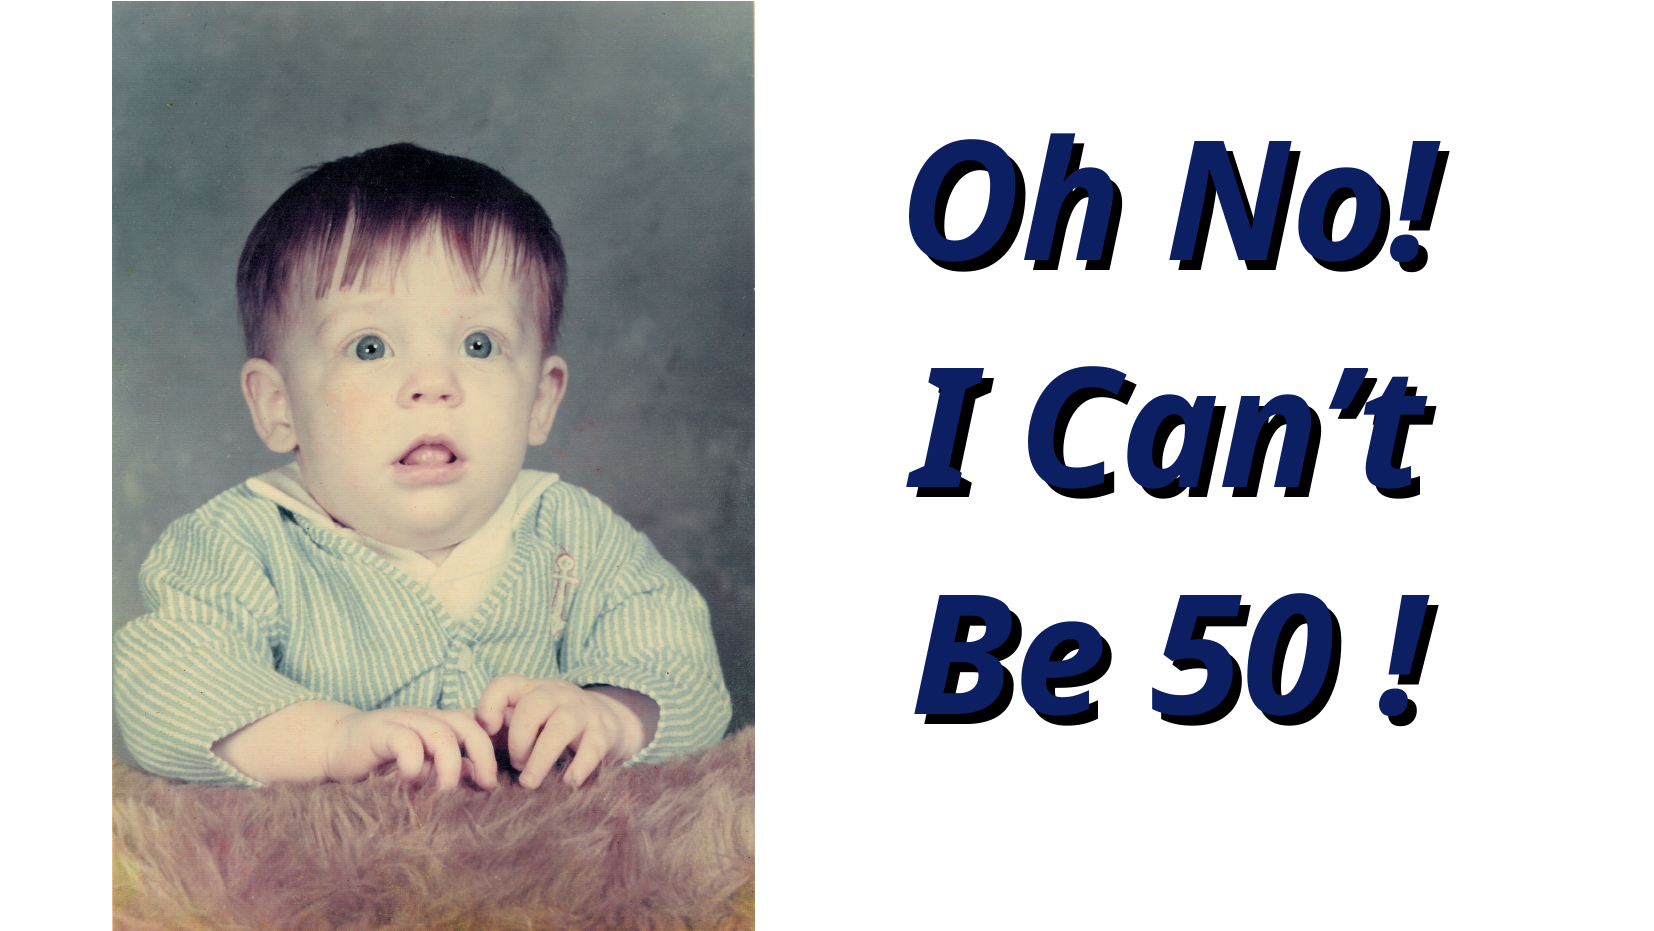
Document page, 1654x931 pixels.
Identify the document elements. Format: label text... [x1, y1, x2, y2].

text_box Oh No! I Can’t Be 50 ! [885, 75, 1501, 787]
picture [112, 1, 755, 931]
